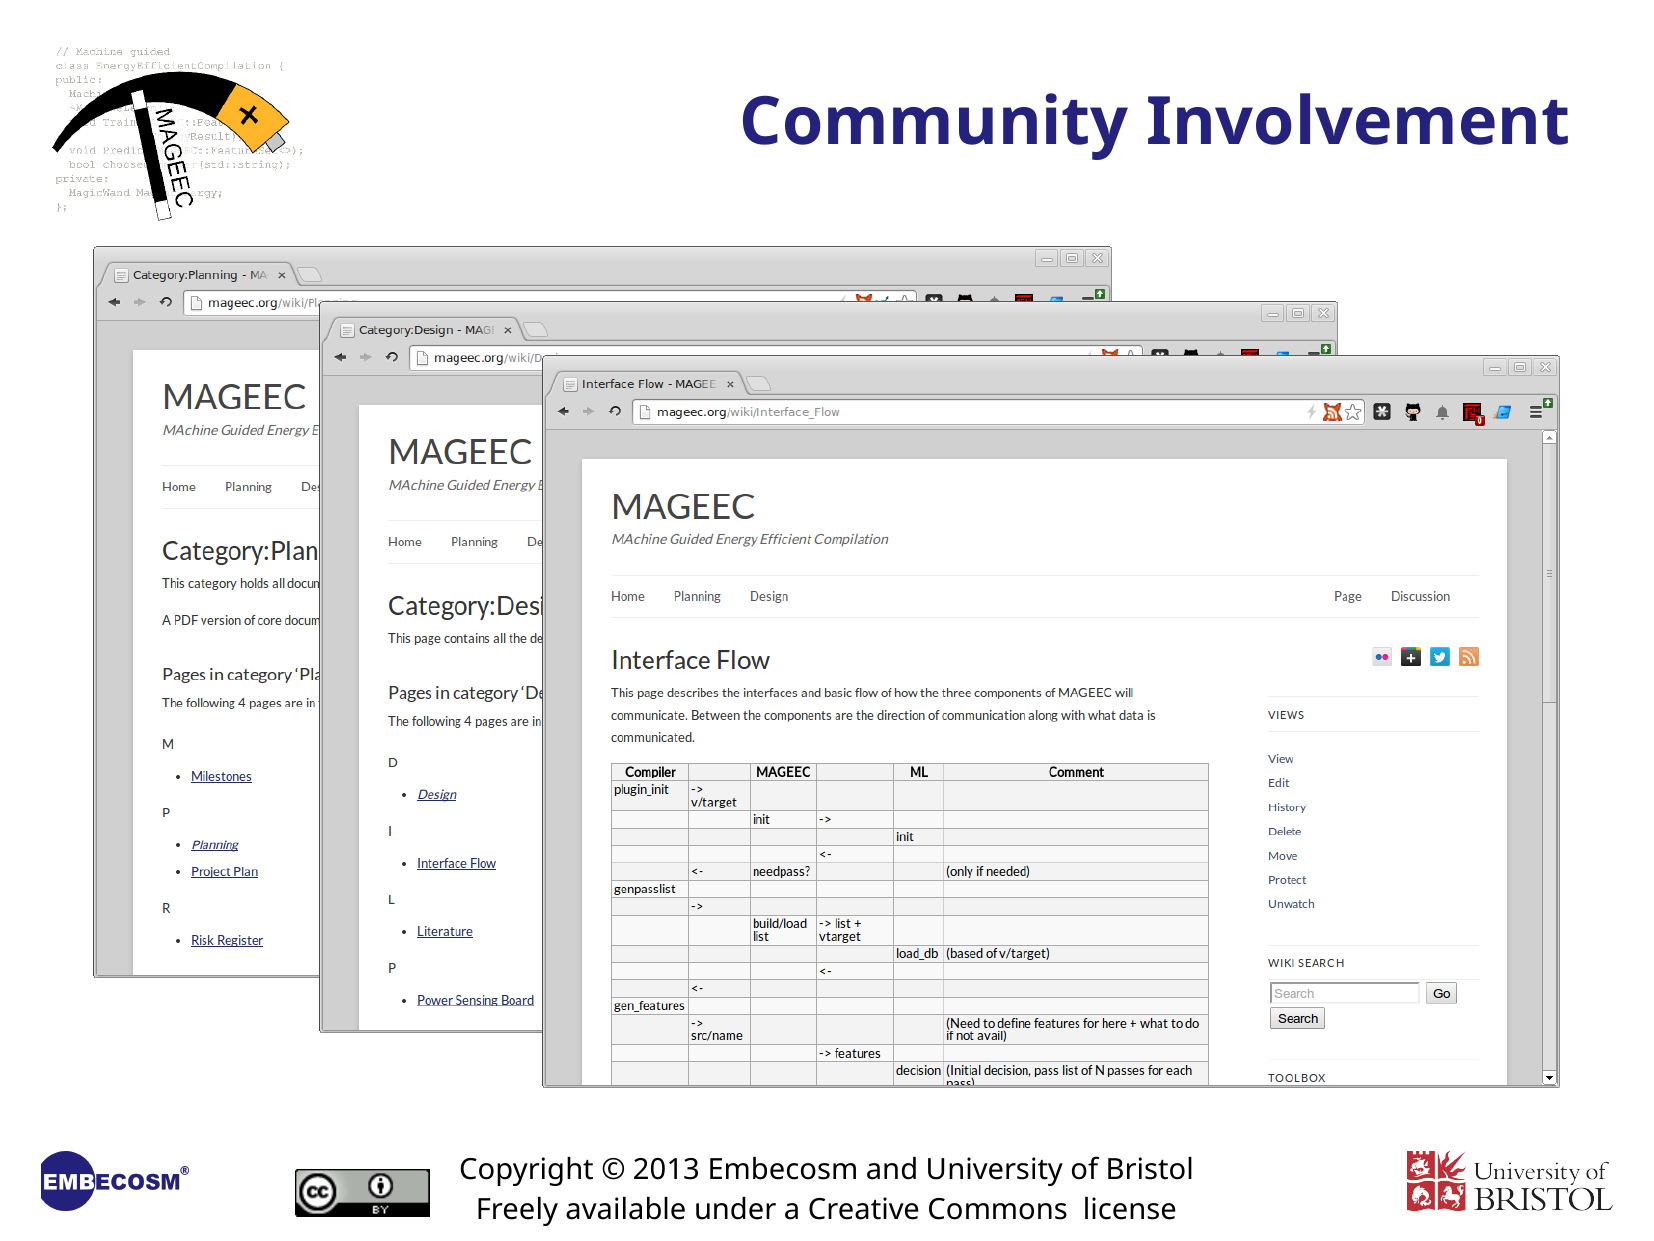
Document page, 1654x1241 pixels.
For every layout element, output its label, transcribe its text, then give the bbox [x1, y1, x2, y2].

title Community Involvement [326, 32, 1571, 205]
picture [52, 47, 302, 225]
picture [295, 1169, 430, 1217]
picture [41, 1151, 189, 1211]
picture [93, 246, 1560, 1088]
picture [1407, 1151, 1613, 1211]
